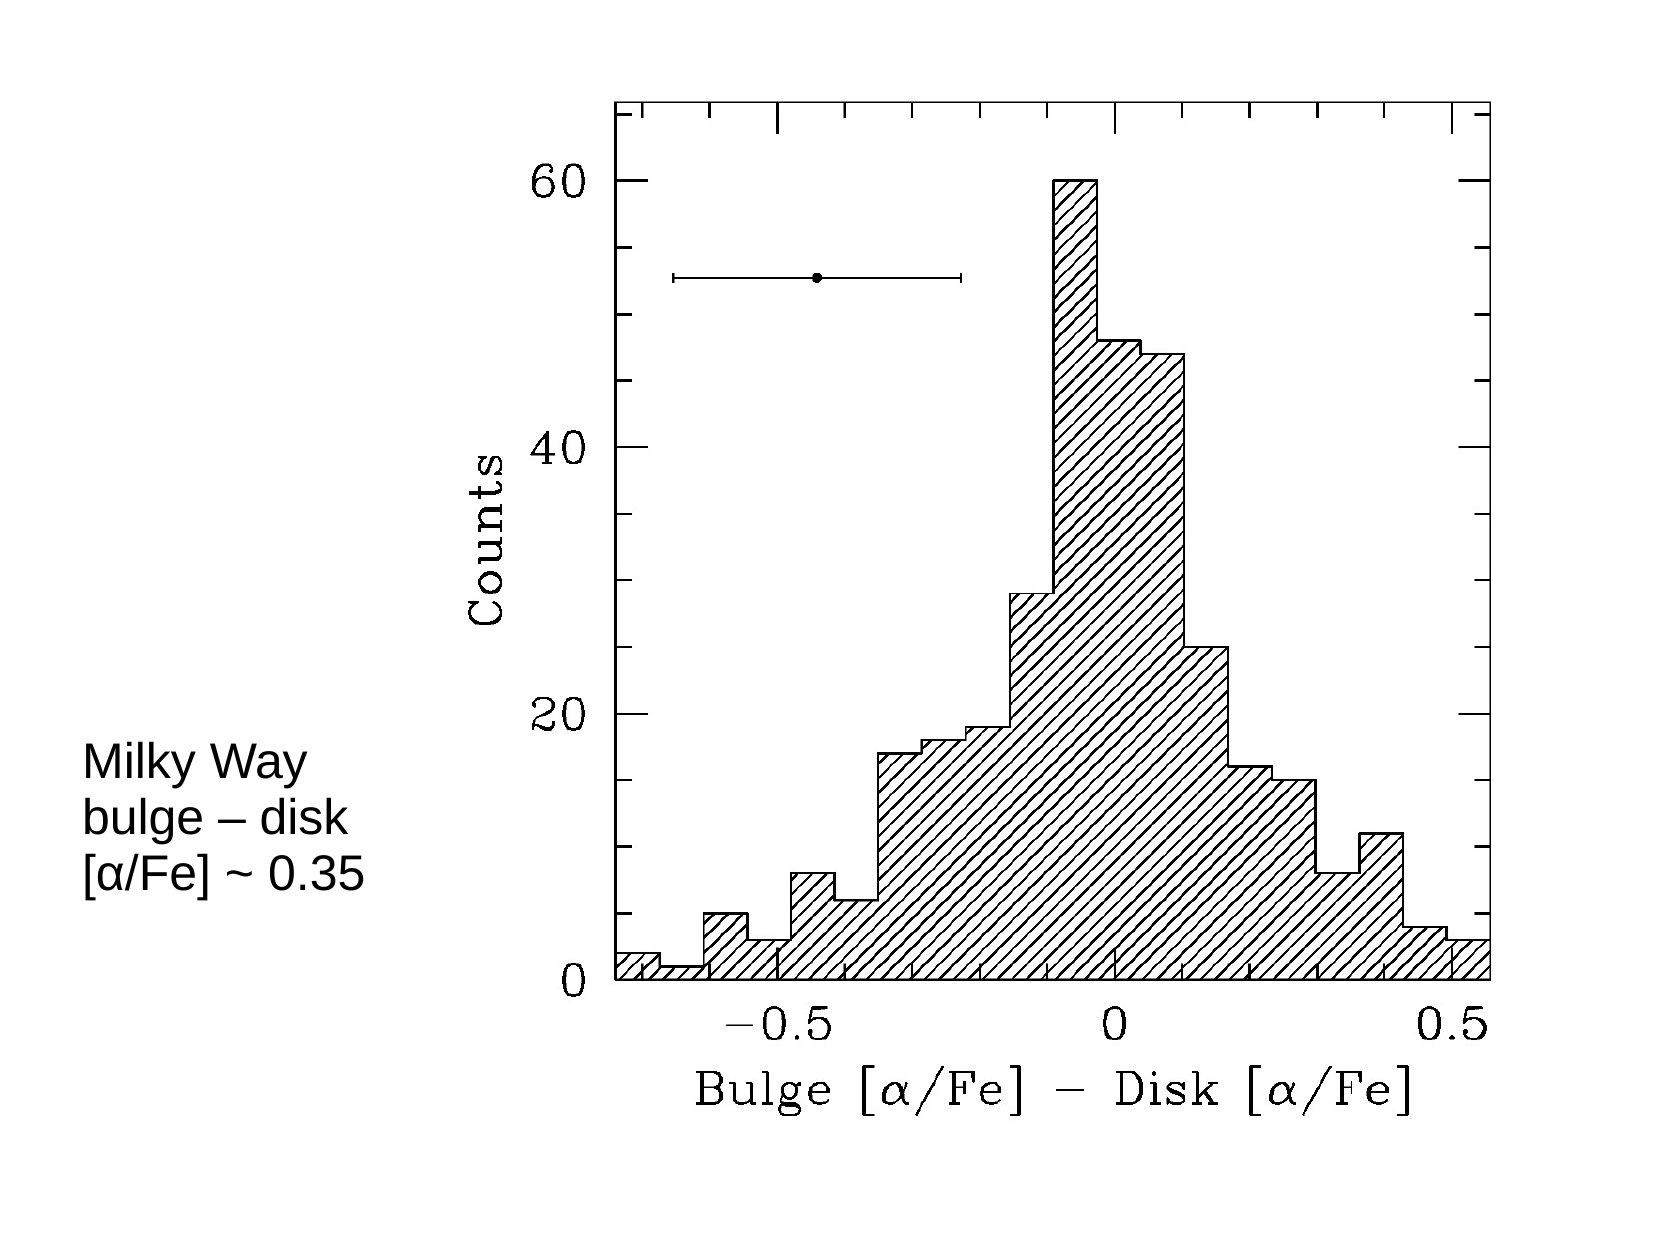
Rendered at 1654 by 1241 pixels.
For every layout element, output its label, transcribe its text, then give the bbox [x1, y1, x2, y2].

picture [428, 40, 1551, 1163]
text_box Milky Way bulge – disk [α/Fe] ~ 0.35 [31, 726, 428, 945]
